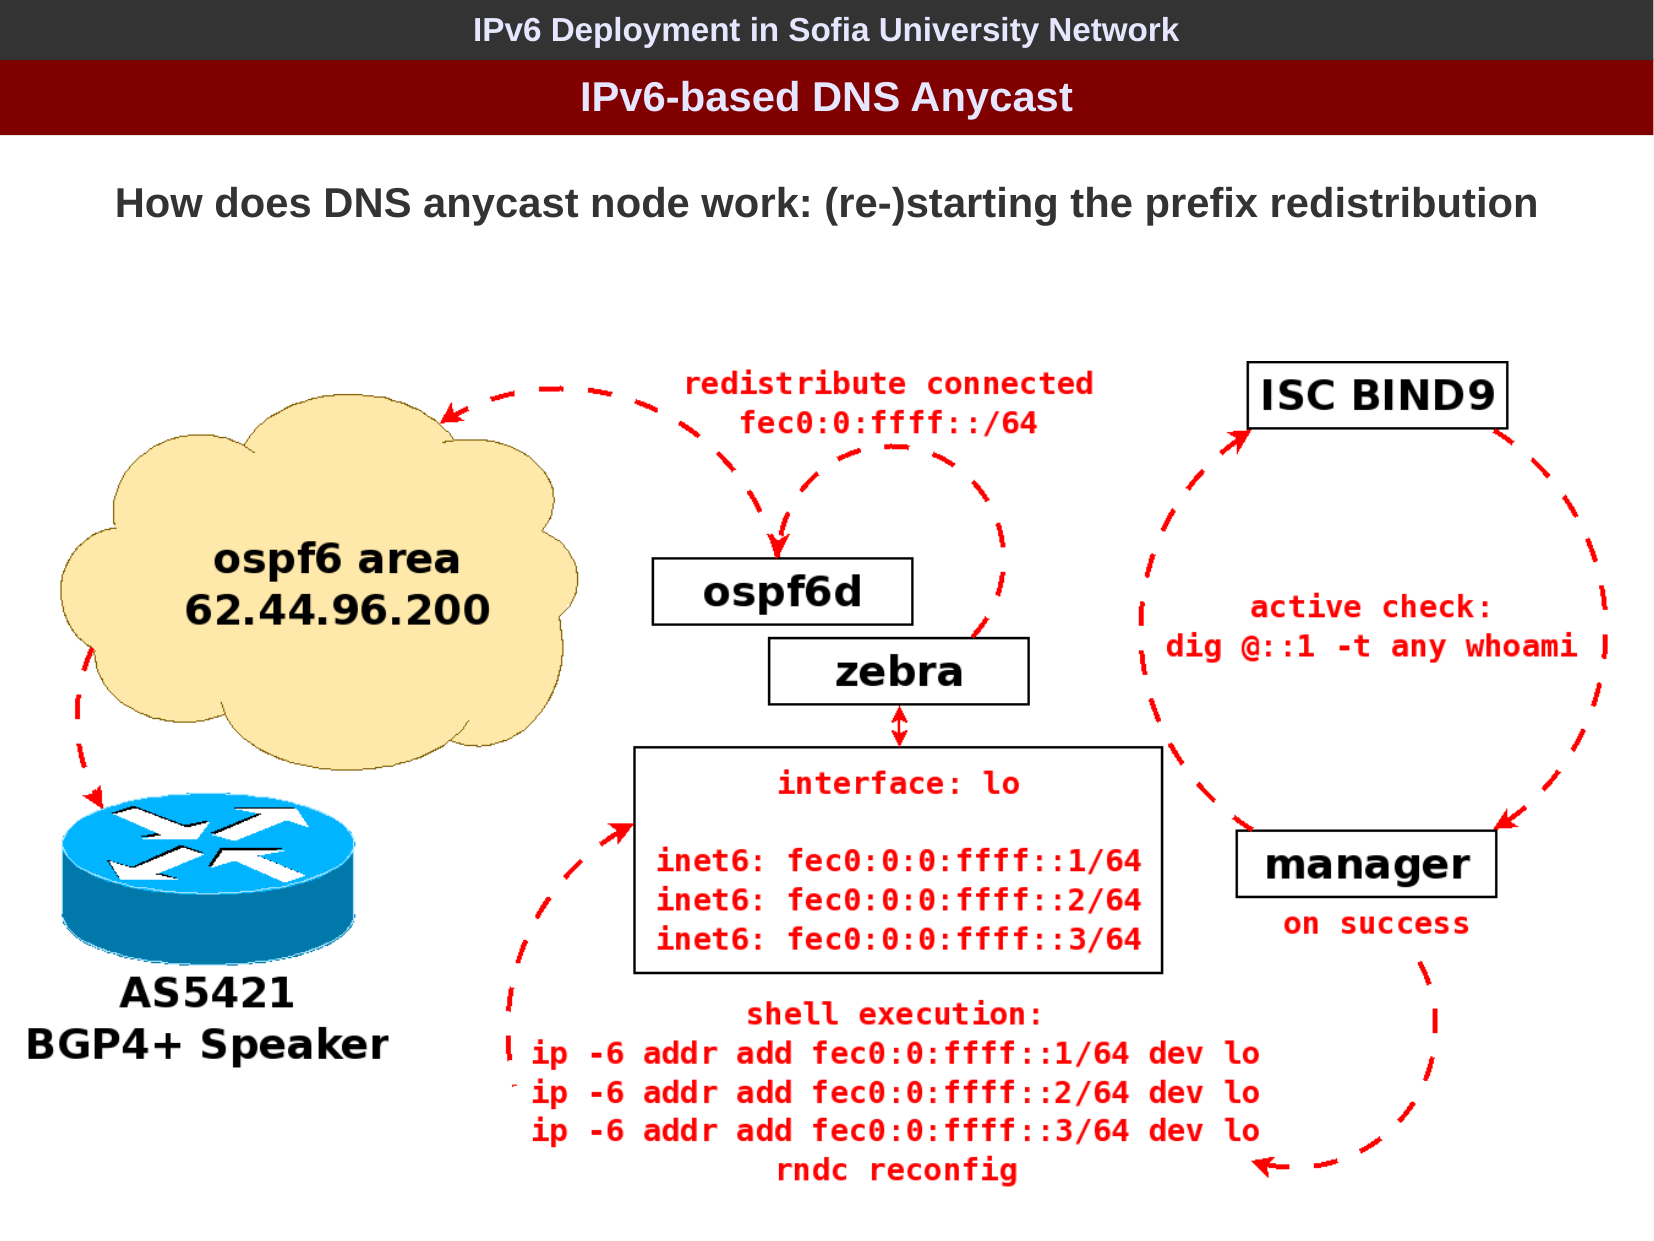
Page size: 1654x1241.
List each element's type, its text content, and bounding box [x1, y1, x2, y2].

picture [25, 361, 1609, 1189]
text_box How does DNS anycast node work: (re-)starting the prefix redistribution [30, 165, 1625, 242]
text_box IPv6 Deployment in Sofia University Network [0, 0, 1654, 61]
text_box IPv6-based DNS Anycast [0, 61, 1654, 136]
